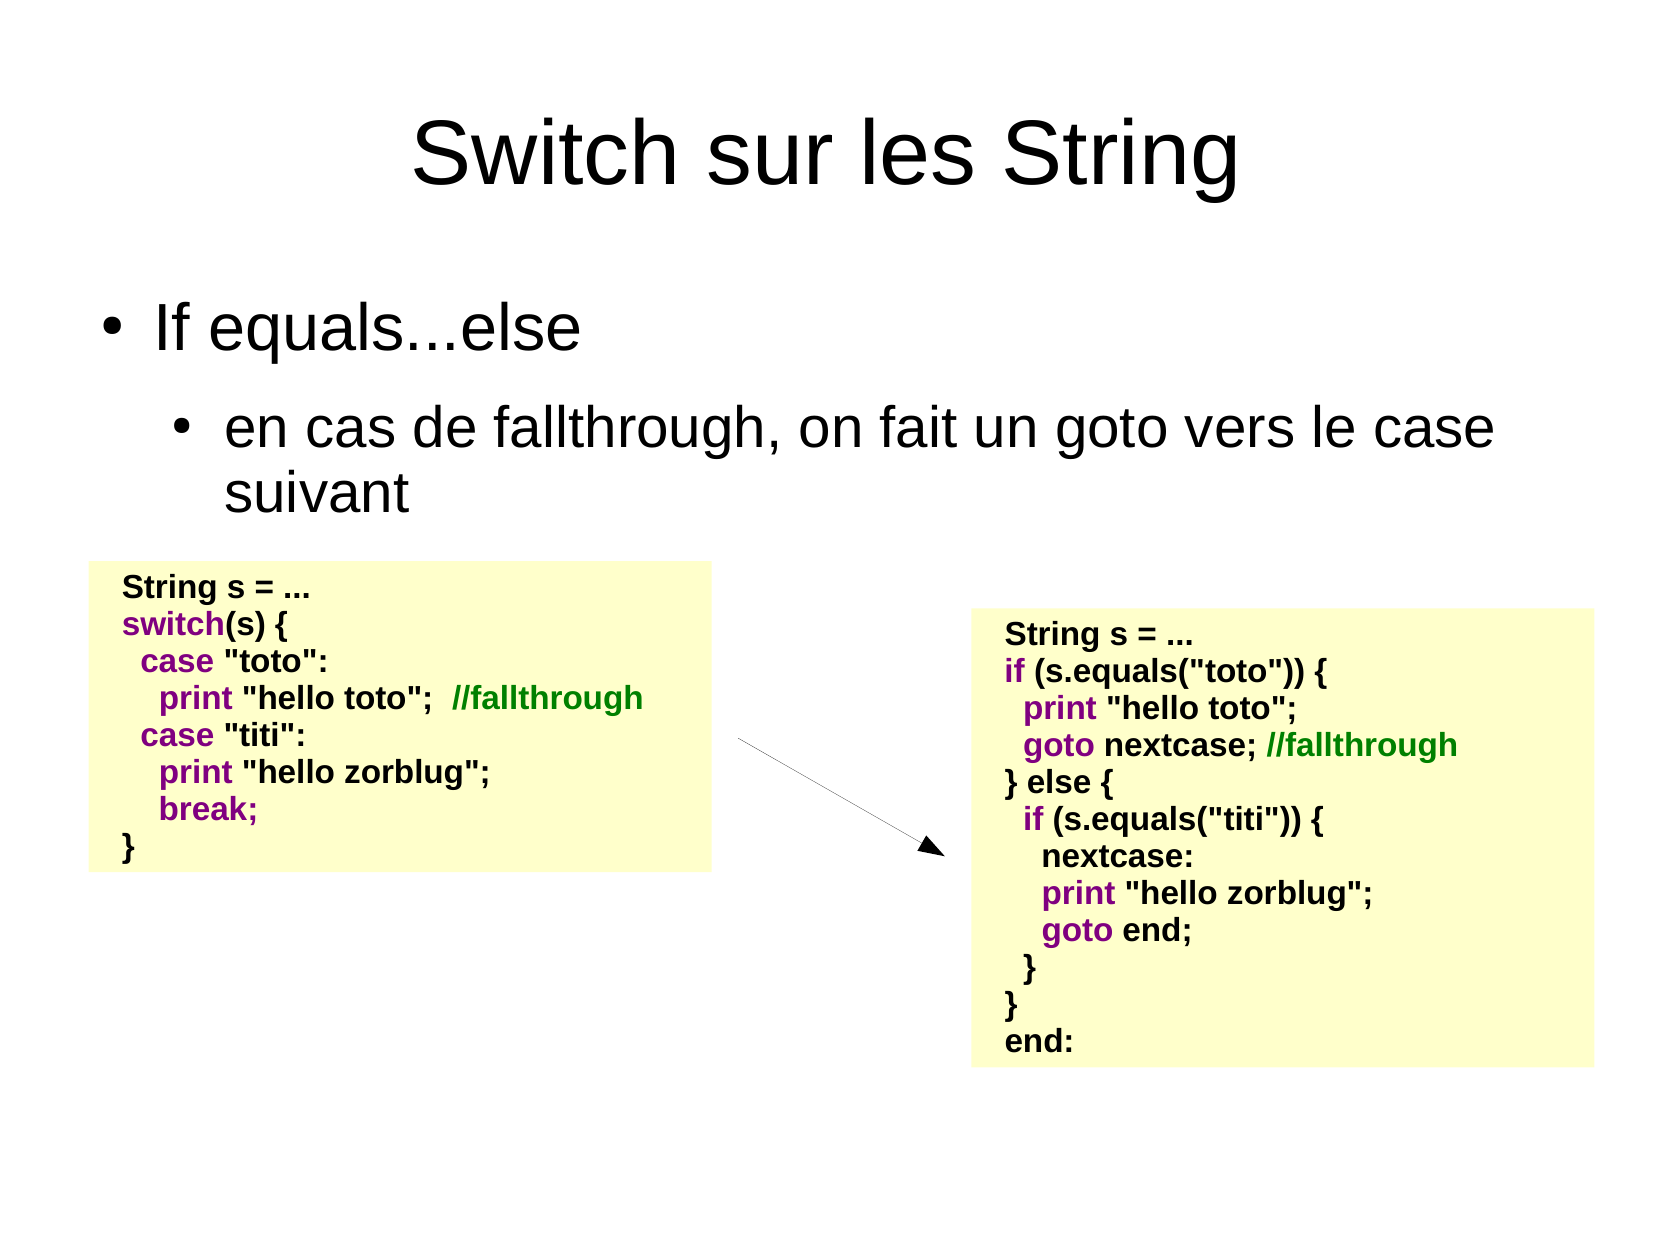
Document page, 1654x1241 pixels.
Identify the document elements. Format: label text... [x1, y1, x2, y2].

text_box String s = ... switch(s) { case "toto": print "hello toto"; //fallthrough case "titi": print "hello zorblug"; break; } [88, 561, 712, 873]
list If equals...else en cas de fallthrough, on fait un goto vers le case suivant [82, 290, 1571, 525]
text_box String s = ... if (s.equals("toto")) { print "hello toto"; goto nextcase; //fallthrough } else { if (s.equals("titi")) { nextcase: print "hello zorblug"; goto end; } } end: [971, 608, 1595, 1068]
title Switch sur les String [82, 56, 1571, 250]
